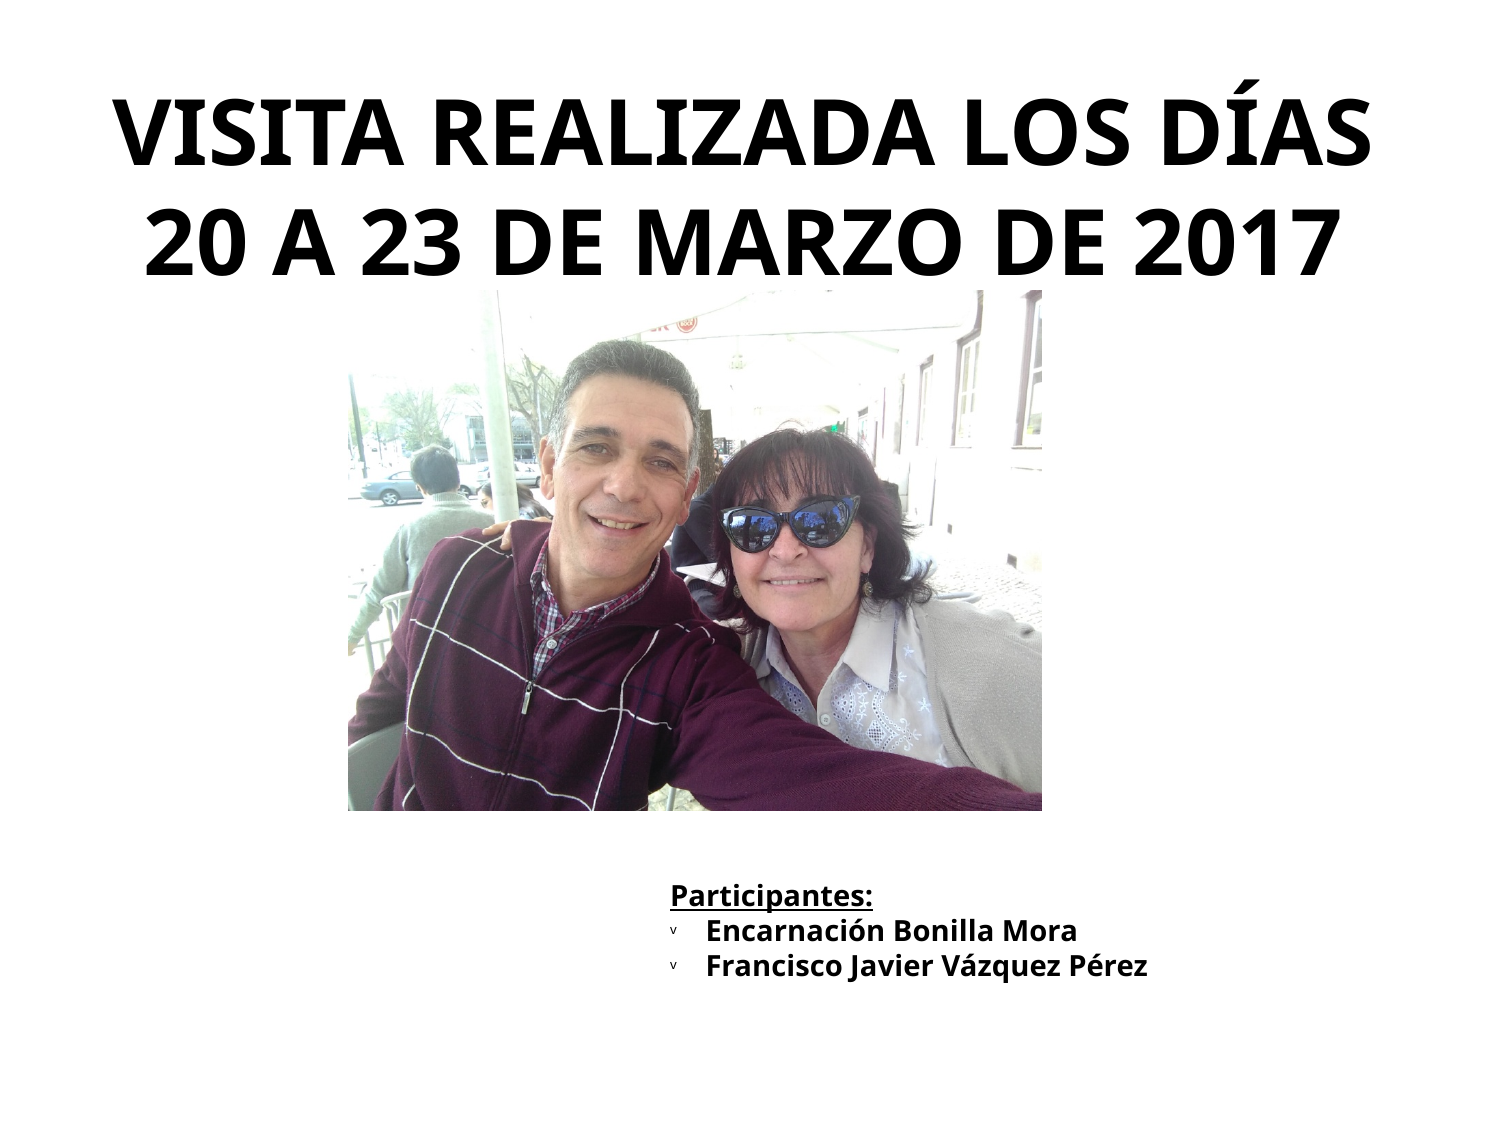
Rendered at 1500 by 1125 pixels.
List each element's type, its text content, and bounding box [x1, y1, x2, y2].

picture [348, 290, 1042, 811]
subtitle Participantes: Encarnación Bonilla Mora Francisco Javier Vázquez Pérez [655, 869, 1412, 1032]
title VISITA REALIZADA LOS DÍAS 20 A 23 DE MARZO DE 2017 [64, 66, 1424, 279]
